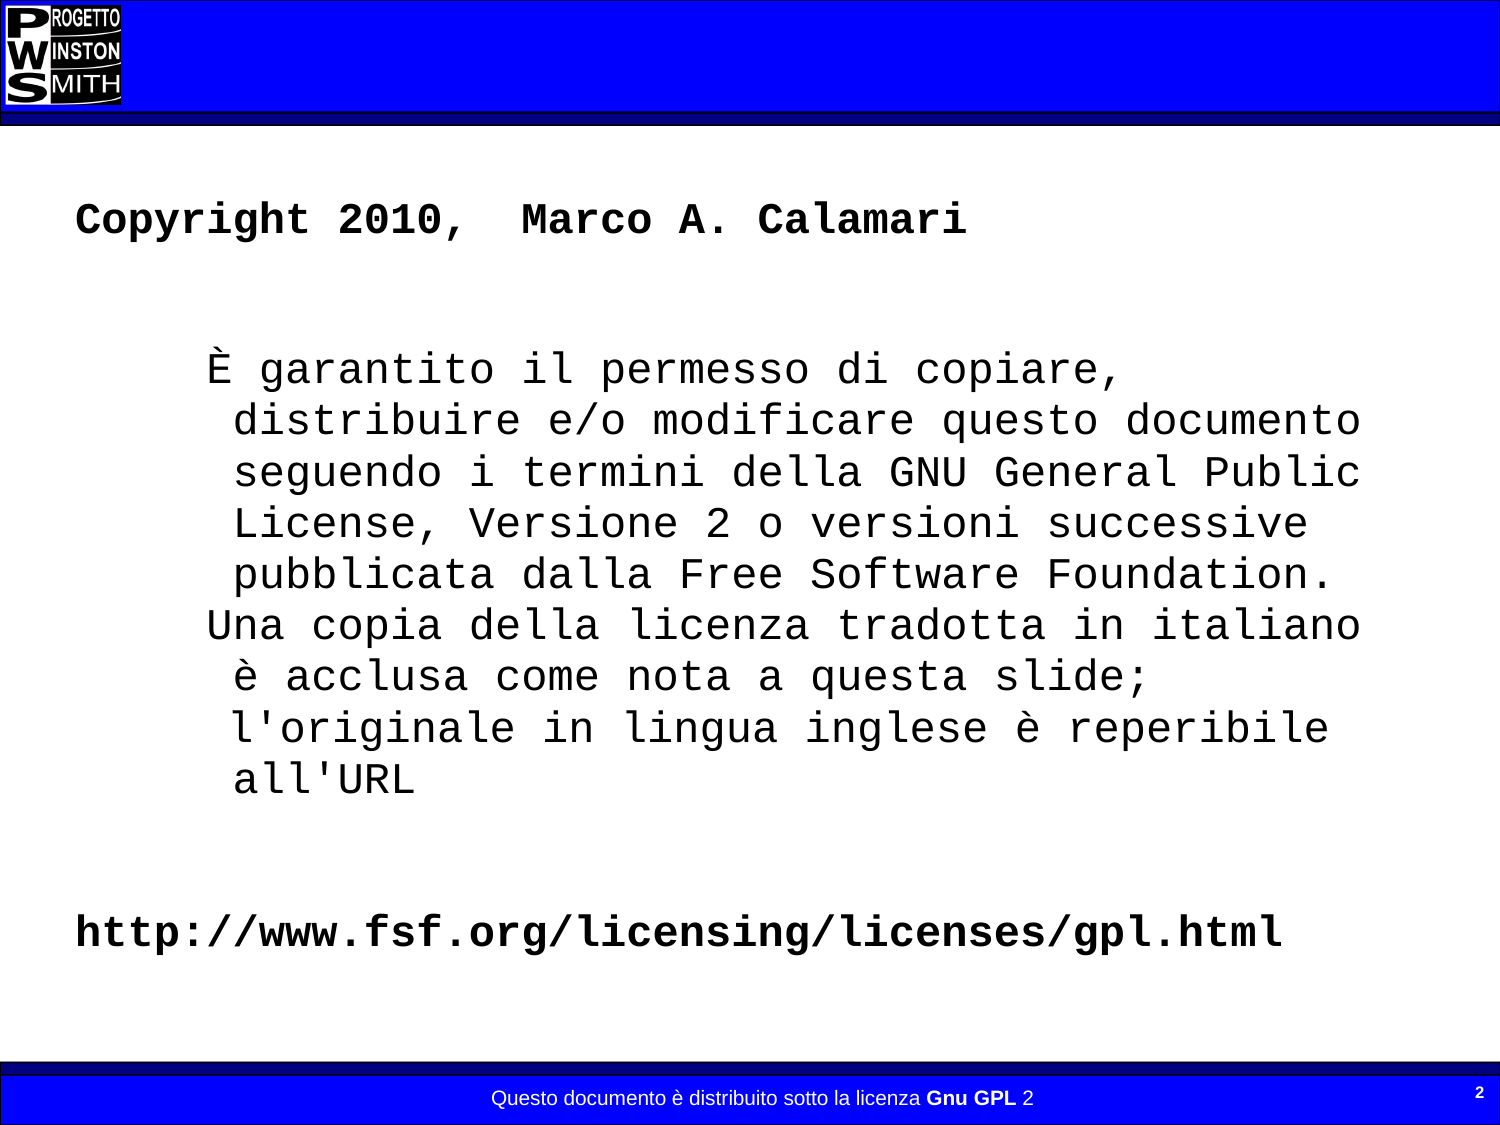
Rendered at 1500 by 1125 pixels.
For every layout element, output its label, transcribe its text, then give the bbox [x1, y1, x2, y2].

picture [5, 5, 121, 105]
text_box Copyright 2010, Marco A. Calamari È garantito il permesso di copiare, distribuire e/o modificare questo documento seguendo i termini della GNU General Public License, Versione 2 o versioni successive pubblicata dalla Free Software Foundation. Una copia della licenza tradotta in italiano è acclusa come nota a questa slide; l'originale in lingua inglese è reperibile all'URL http://www.fsf.org/licensing/licenses/gpl.html [59, 324, 1382, 885]
